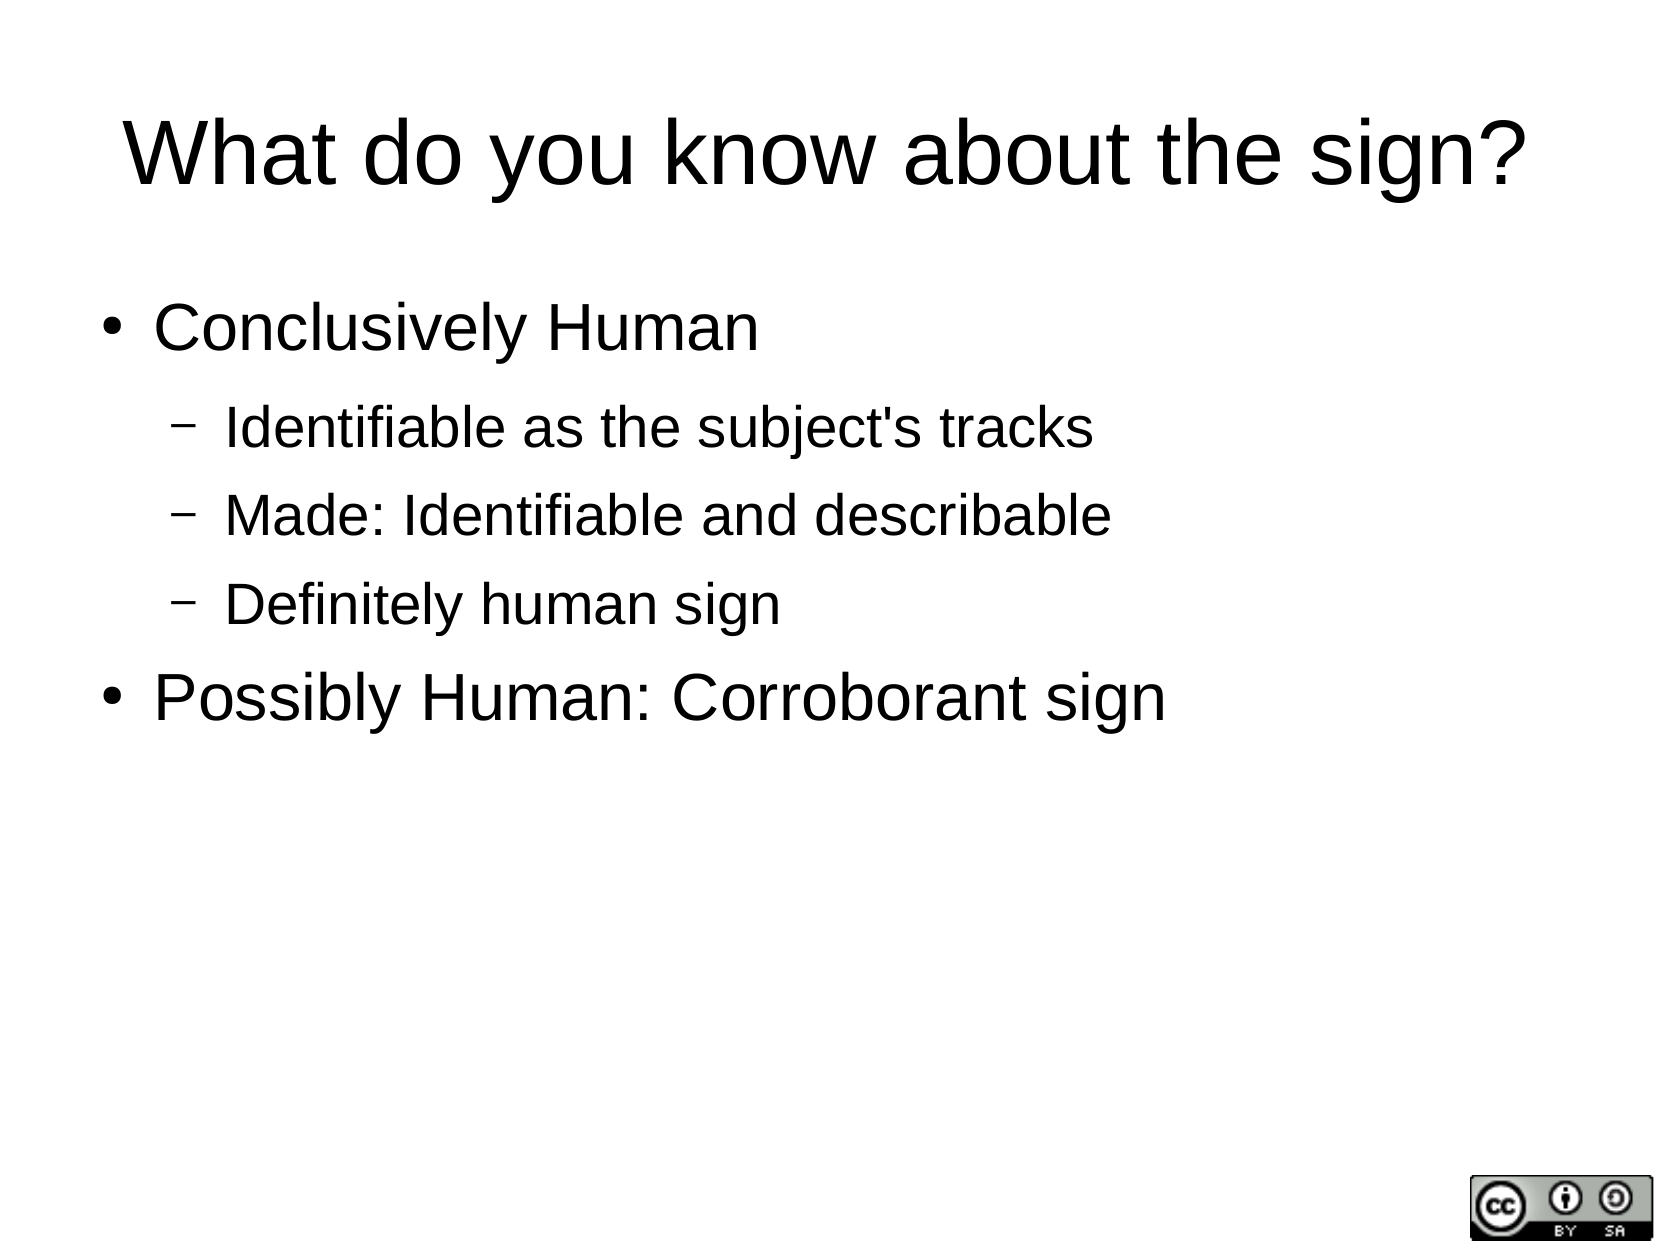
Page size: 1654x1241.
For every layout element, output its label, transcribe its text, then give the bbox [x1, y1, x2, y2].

list Conclusively Human Identifiable as the subject's tracks Made: Identifiable and describable Definitely human sign Possibly Human: Corroborant sign [82, 290, 1571, 1094]
title What do you know about the sign? [82, 49, 1571, 257]
picture [1470, 1175, 1654, 1241]
